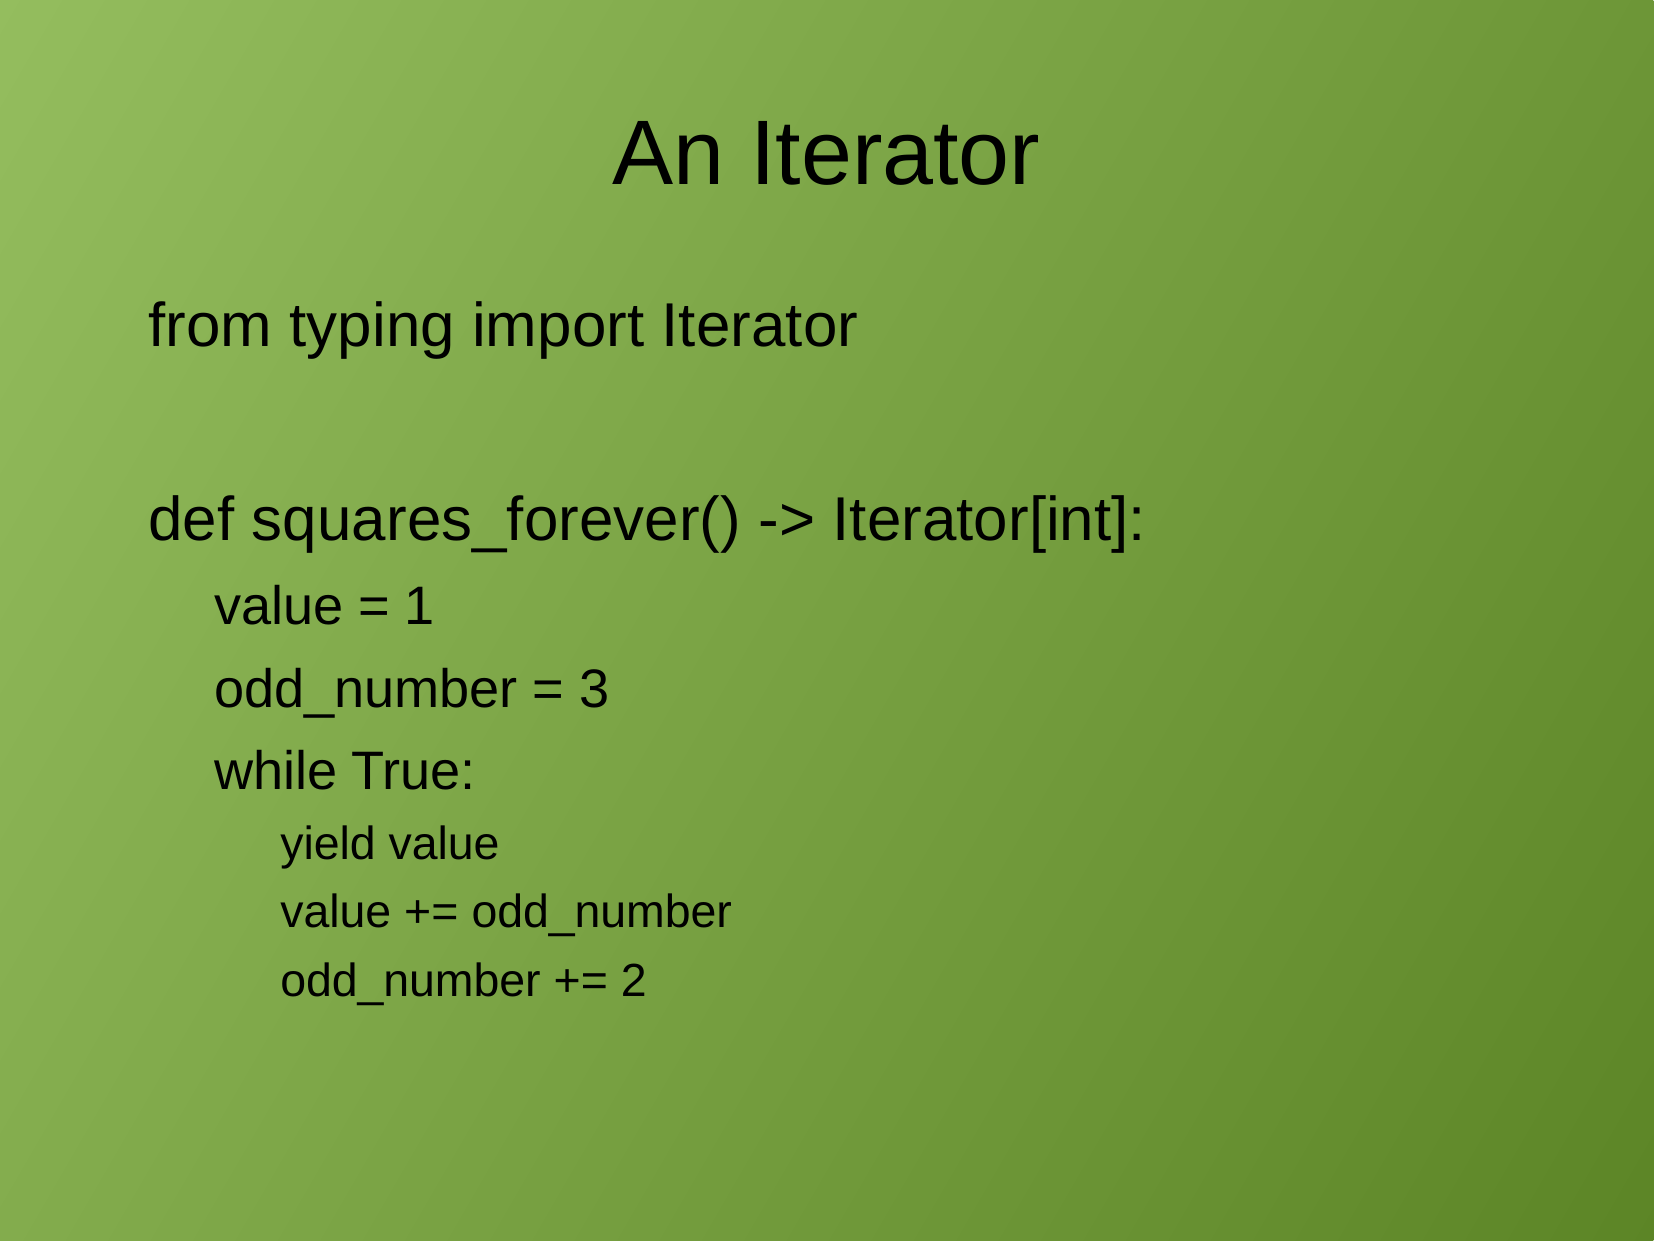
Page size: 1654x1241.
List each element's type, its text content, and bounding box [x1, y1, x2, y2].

title An Iterator [82, 49, 1571, 257]
list from typing import Iterator def squares_forever() -> Iterator[int]: value = 1 odd_number = 3 while True: yield value value += odd_number odd_number += 2 [82, 290, 1571, 1010]
